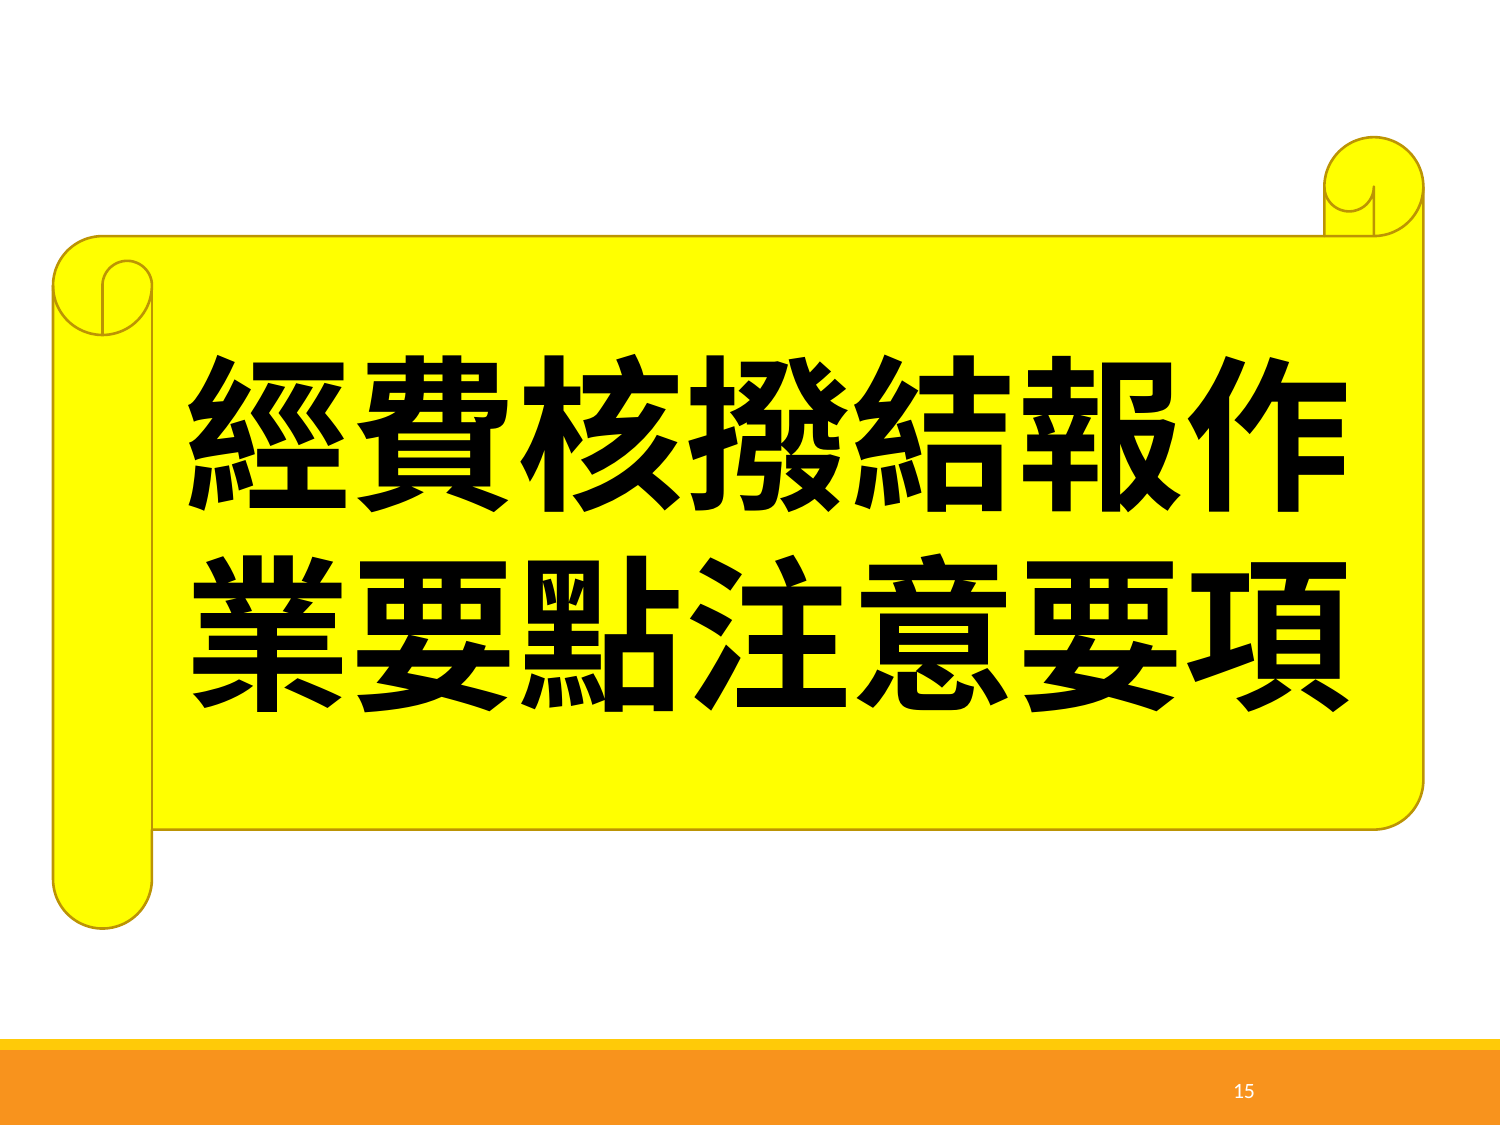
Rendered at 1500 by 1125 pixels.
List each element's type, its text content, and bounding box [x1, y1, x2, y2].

text_box [53, 137, 1424, 929]
text_box 15 [1218, 1059, 1380, 1120]
text_box 經費核撥結報作業要點注意要項 [123, 323, 1412, 743]
